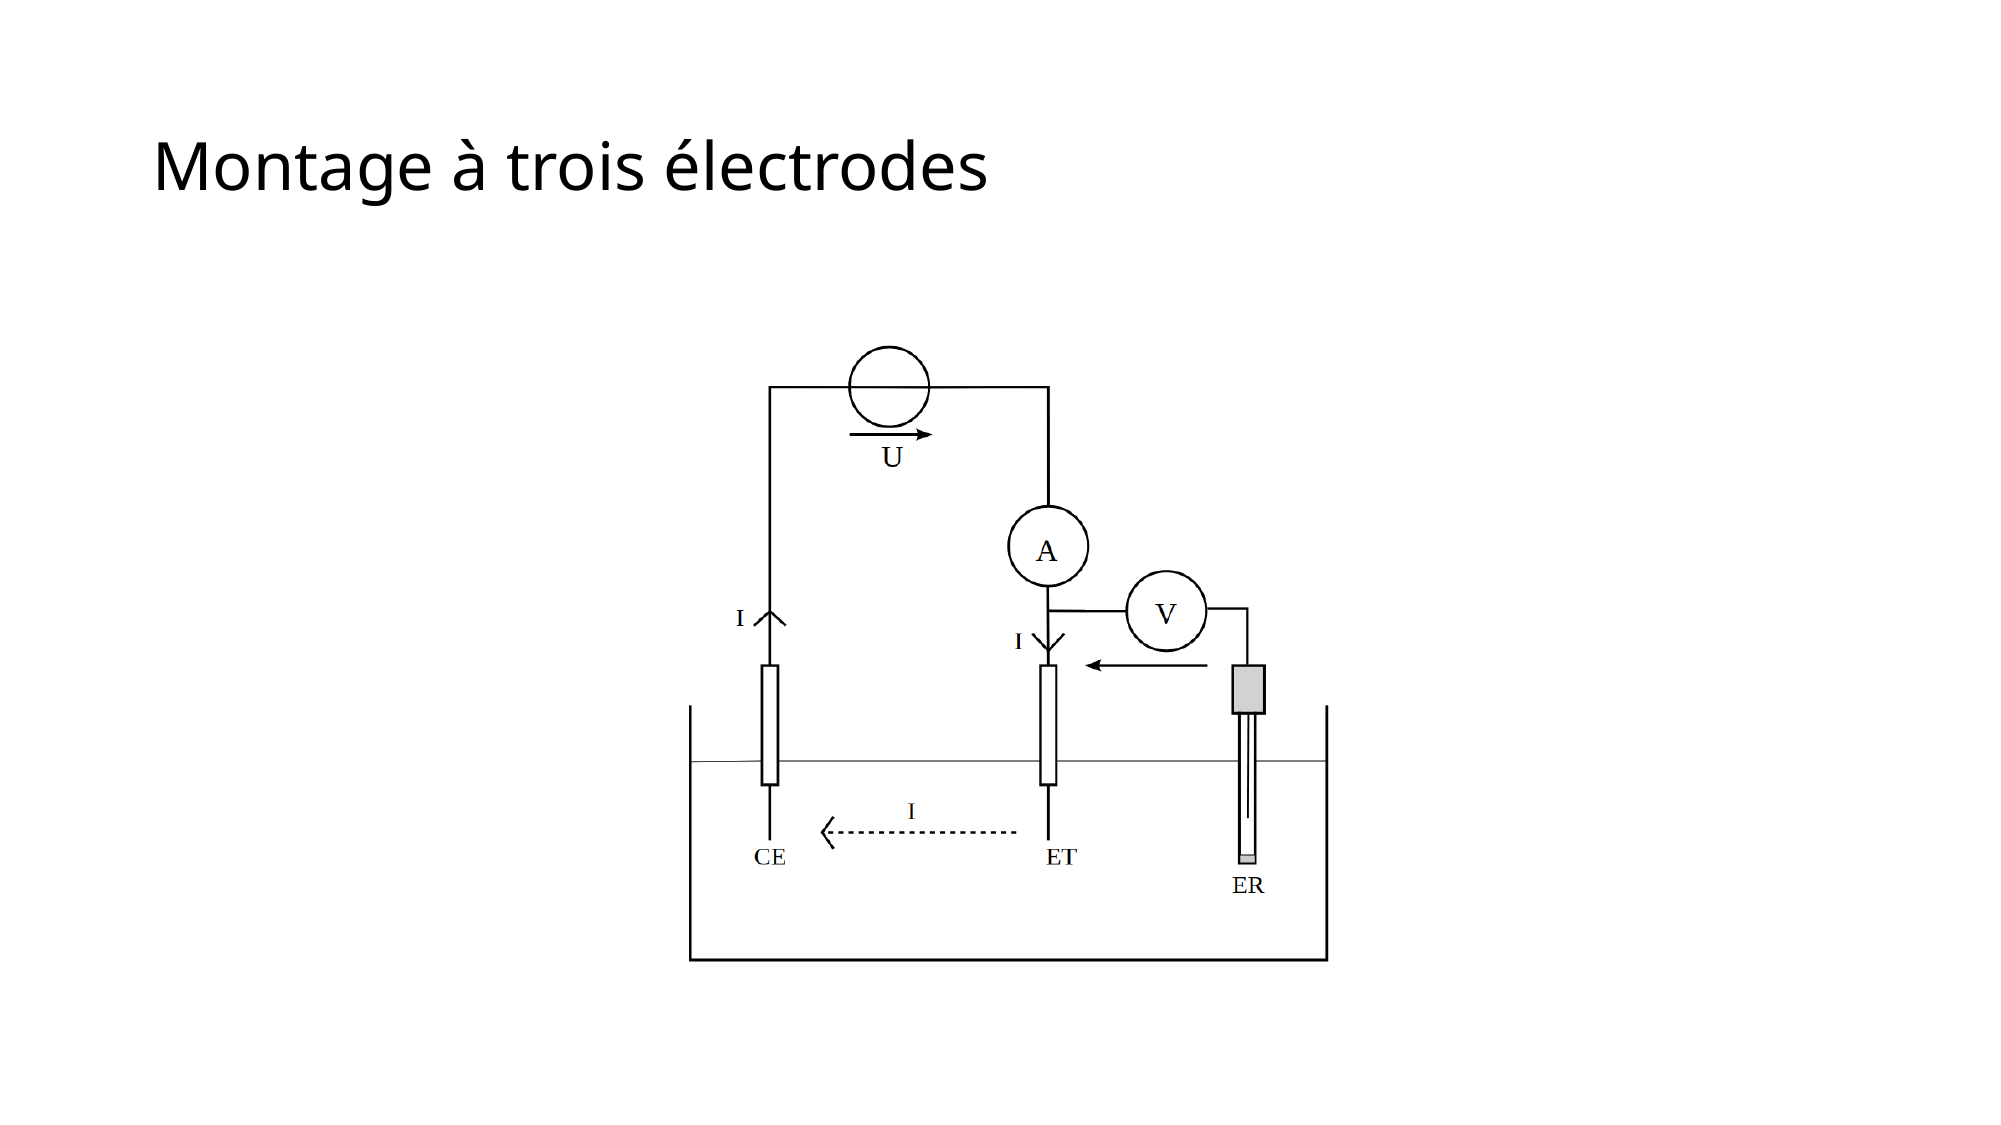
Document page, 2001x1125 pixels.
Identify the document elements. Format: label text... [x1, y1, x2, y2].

picture [579, 299, 1421, 1014]
title Montage à trois électrodes [137, 59, 1863, 278]
